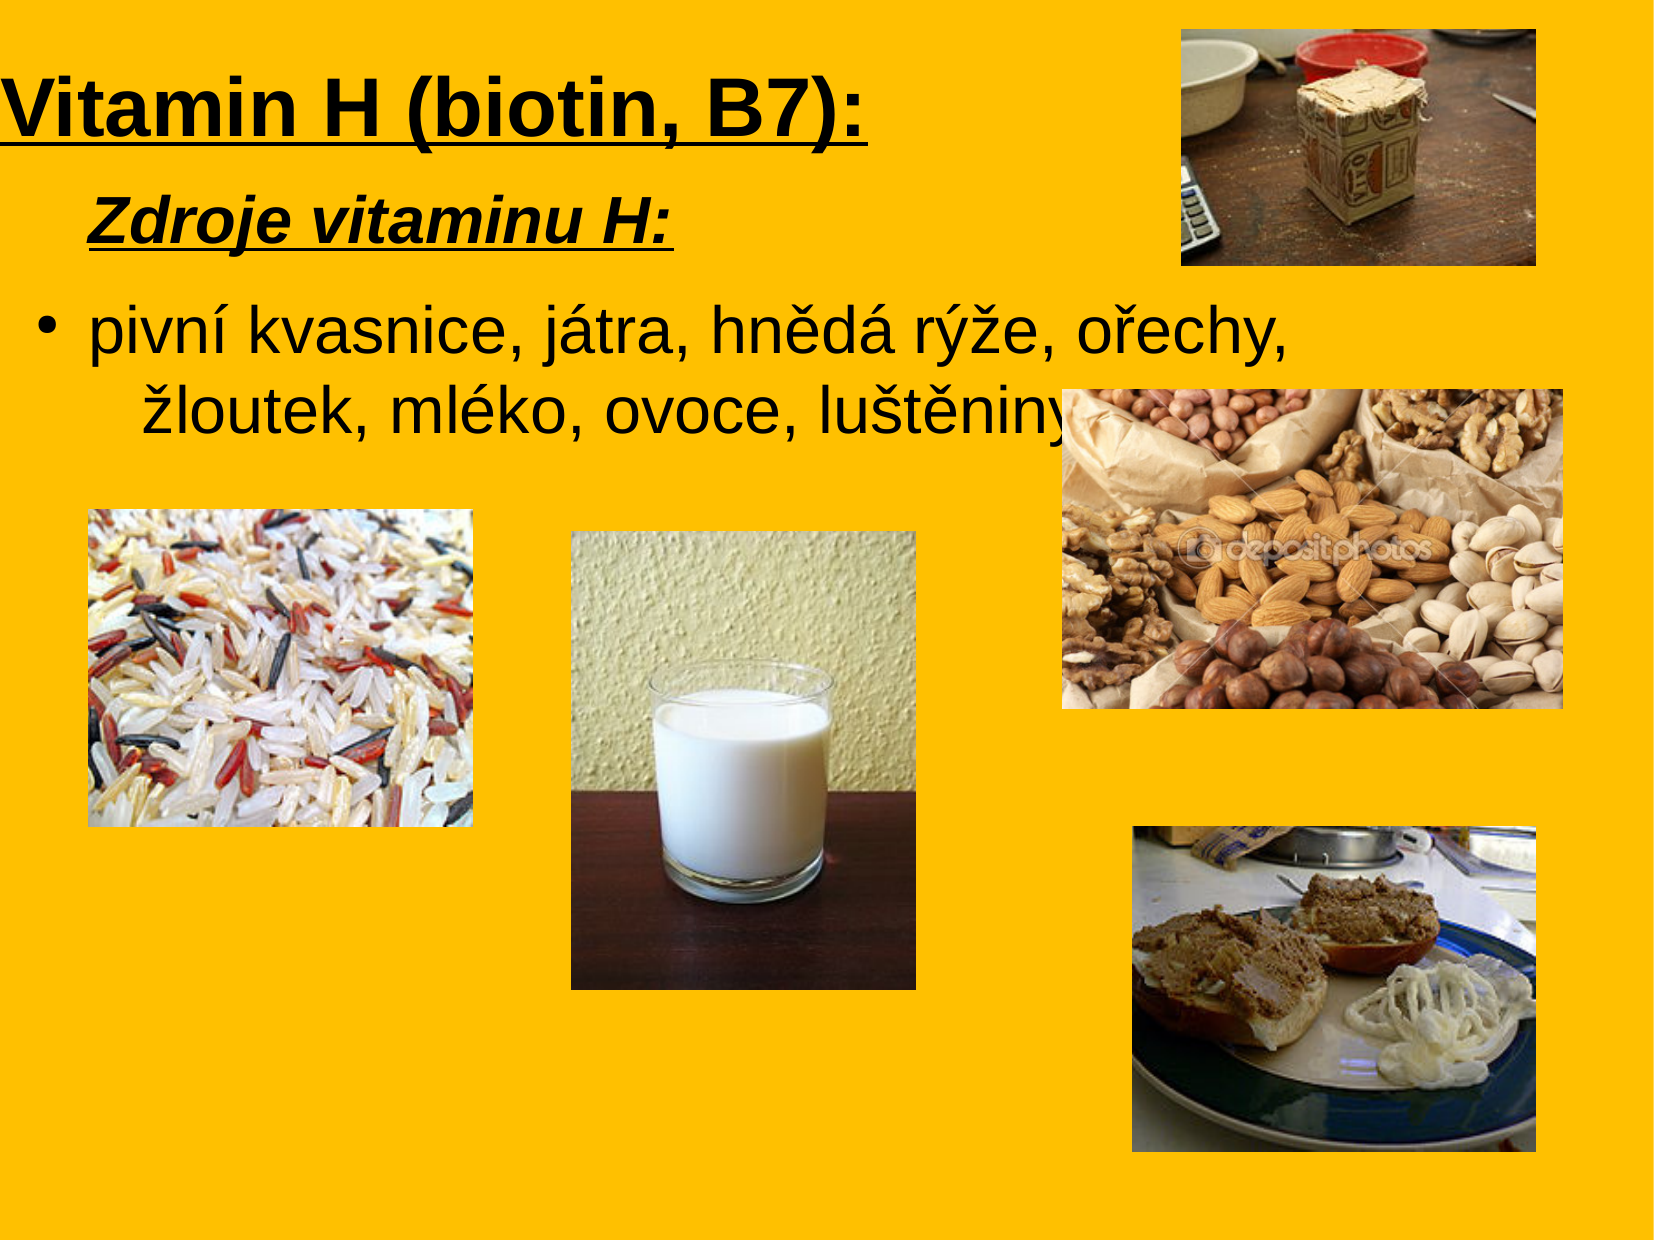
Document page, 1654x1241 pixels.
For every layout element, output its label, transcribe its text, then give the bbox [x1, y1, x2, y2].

picture [1132, 826, 1536, 1152]
picture [88, 509, 473, 827]
title Vitamin H (biotin, B7): [0, 0, 1489, 177]
picture [571, 531, 916, 990]
list Zdroje vitaminu H: pivní kvasnice, játra, hnědá rýže, ořechy, žloutek, mléko, ovoce, luštěniny [0, 177, 1489, 996]
picture [1062, 389, 1563, 709]
picture [1181, 29, 1536, 266]
